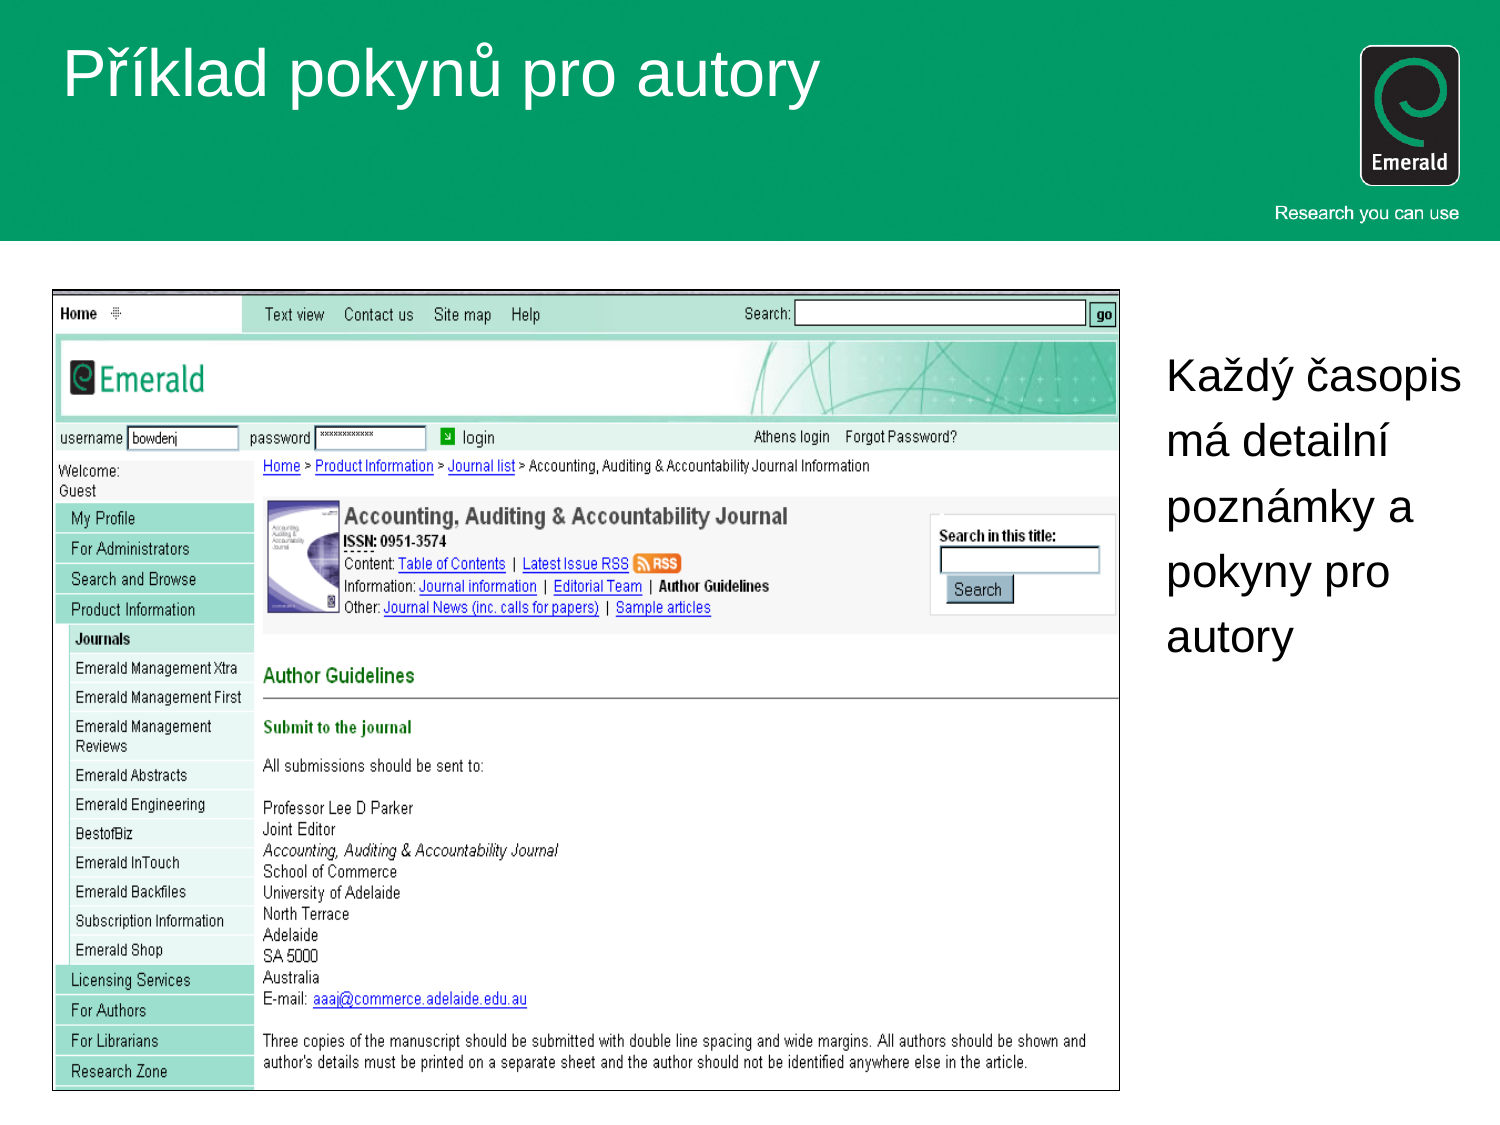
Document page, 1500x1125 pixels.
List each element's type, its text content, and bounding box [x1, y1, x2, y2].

text_box Každý časopis má detailní poznámky a pokyny pro autory [1151, 338, 1478, 672]
title Příklad pokynů pro autory [62, 38, 1250, 220]
picture [53, 290, 1119, 1090]
